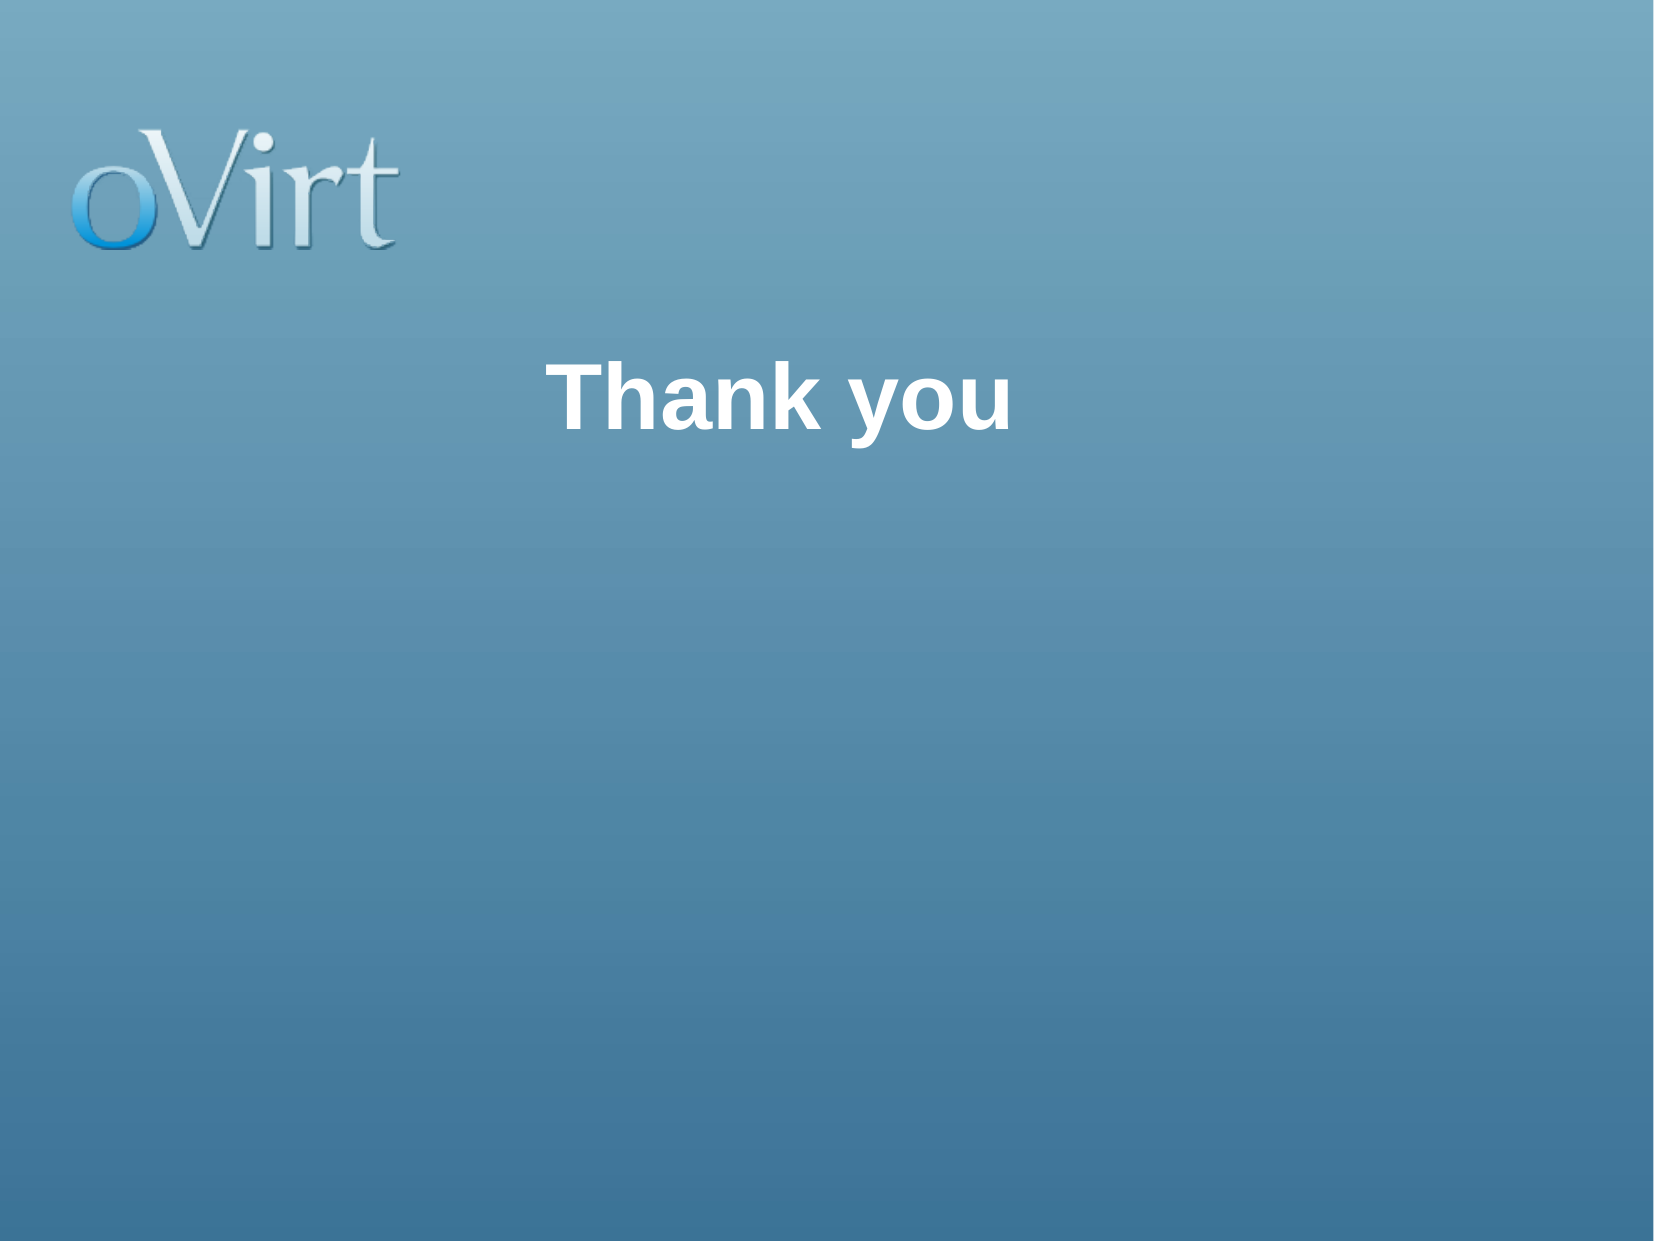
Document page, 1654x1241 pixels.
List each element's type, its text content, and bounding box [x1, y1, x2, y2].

text_box Thank you [531, 337, 1054, 473]
picture [0, 0, 1654, 1241]
